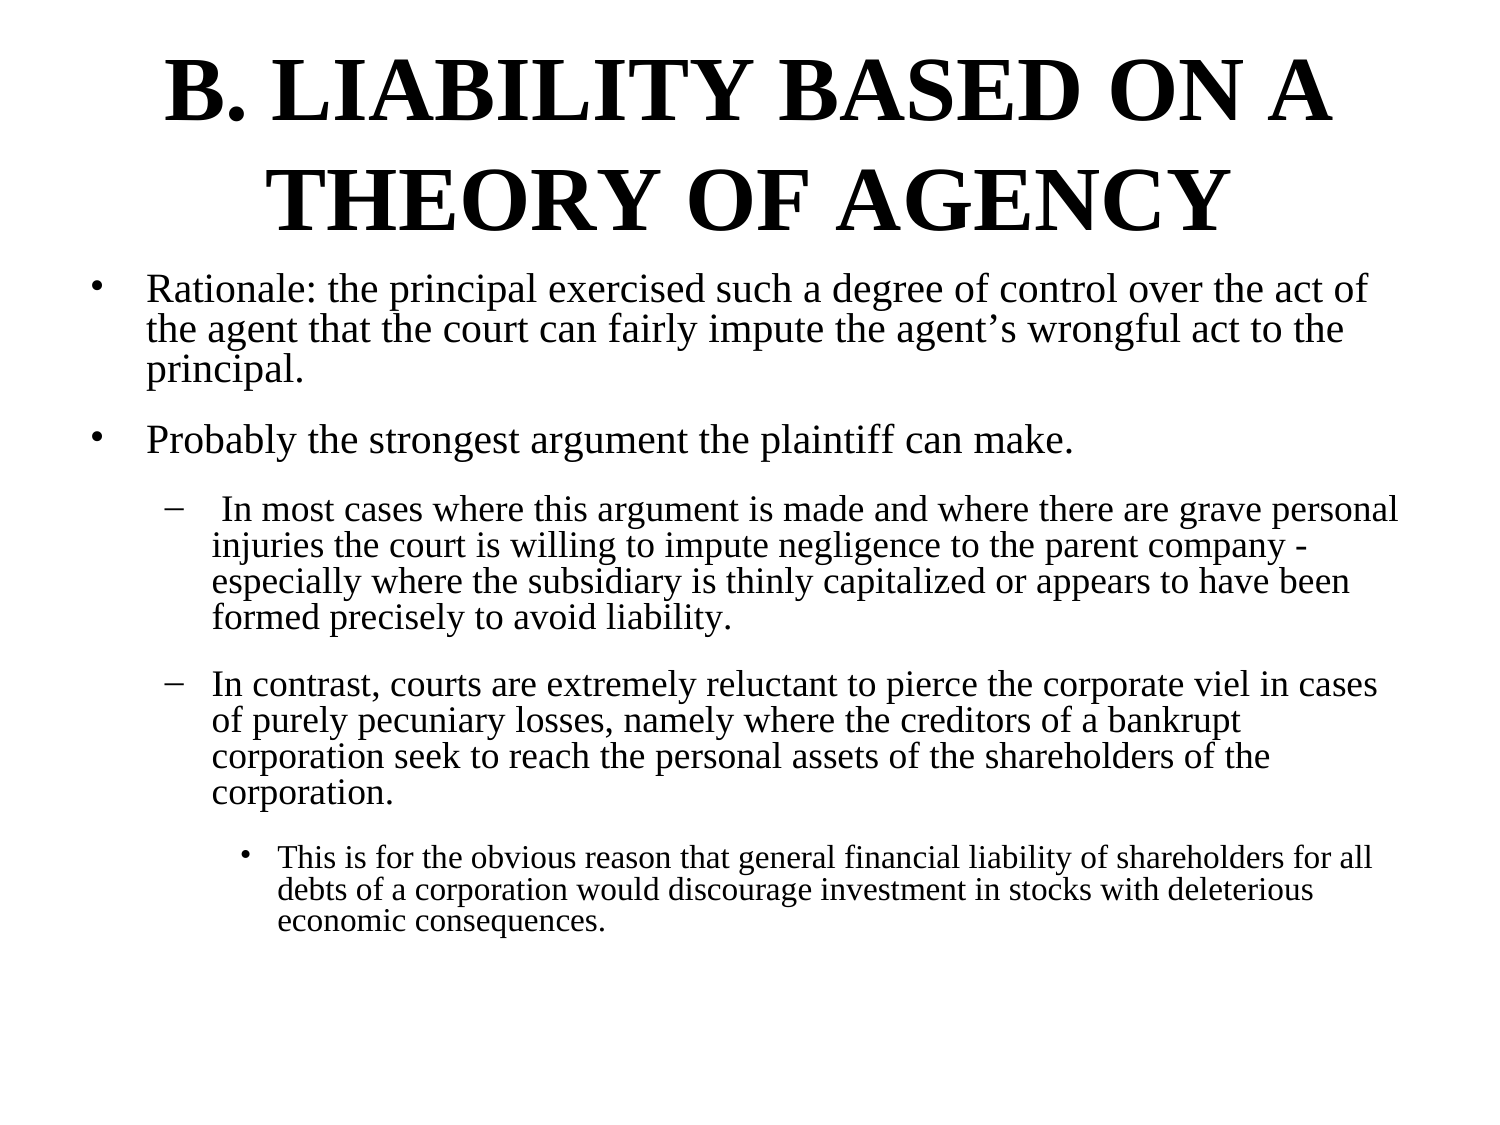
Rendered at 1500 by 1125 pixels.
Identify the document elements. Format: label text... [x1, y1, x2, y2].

list Rationale: the principal exercised such a degree of control over the act of the agent that the court can fairly impute the agent’s wrongful act to the principal. Probably the strongest argument the plaintiff can make. In most cases where this argument is made and where there are grave personal injuries the court is willing to impute negligence to the parent company - especially where the subsidiary is thinly capitalized or appears to have been formed precisely to avoid liability. In contrast, courts are extremely reluctant to pierce the corporate viel in cases of purely pecuniary losses, namely where the creditors of a bankrupt corporation seek to reach the personal assets of the shareholders of the corporation. This is for the obvious reason that general financial liability of shareholders for all debts of a corporation would discourage investment in stocks with deleterious economic consequences. [75, 262, 1426, 1005]
title B. LIABILITY BASED ON A THEORY OF AGENCY [75, 45, 1426, 233]
